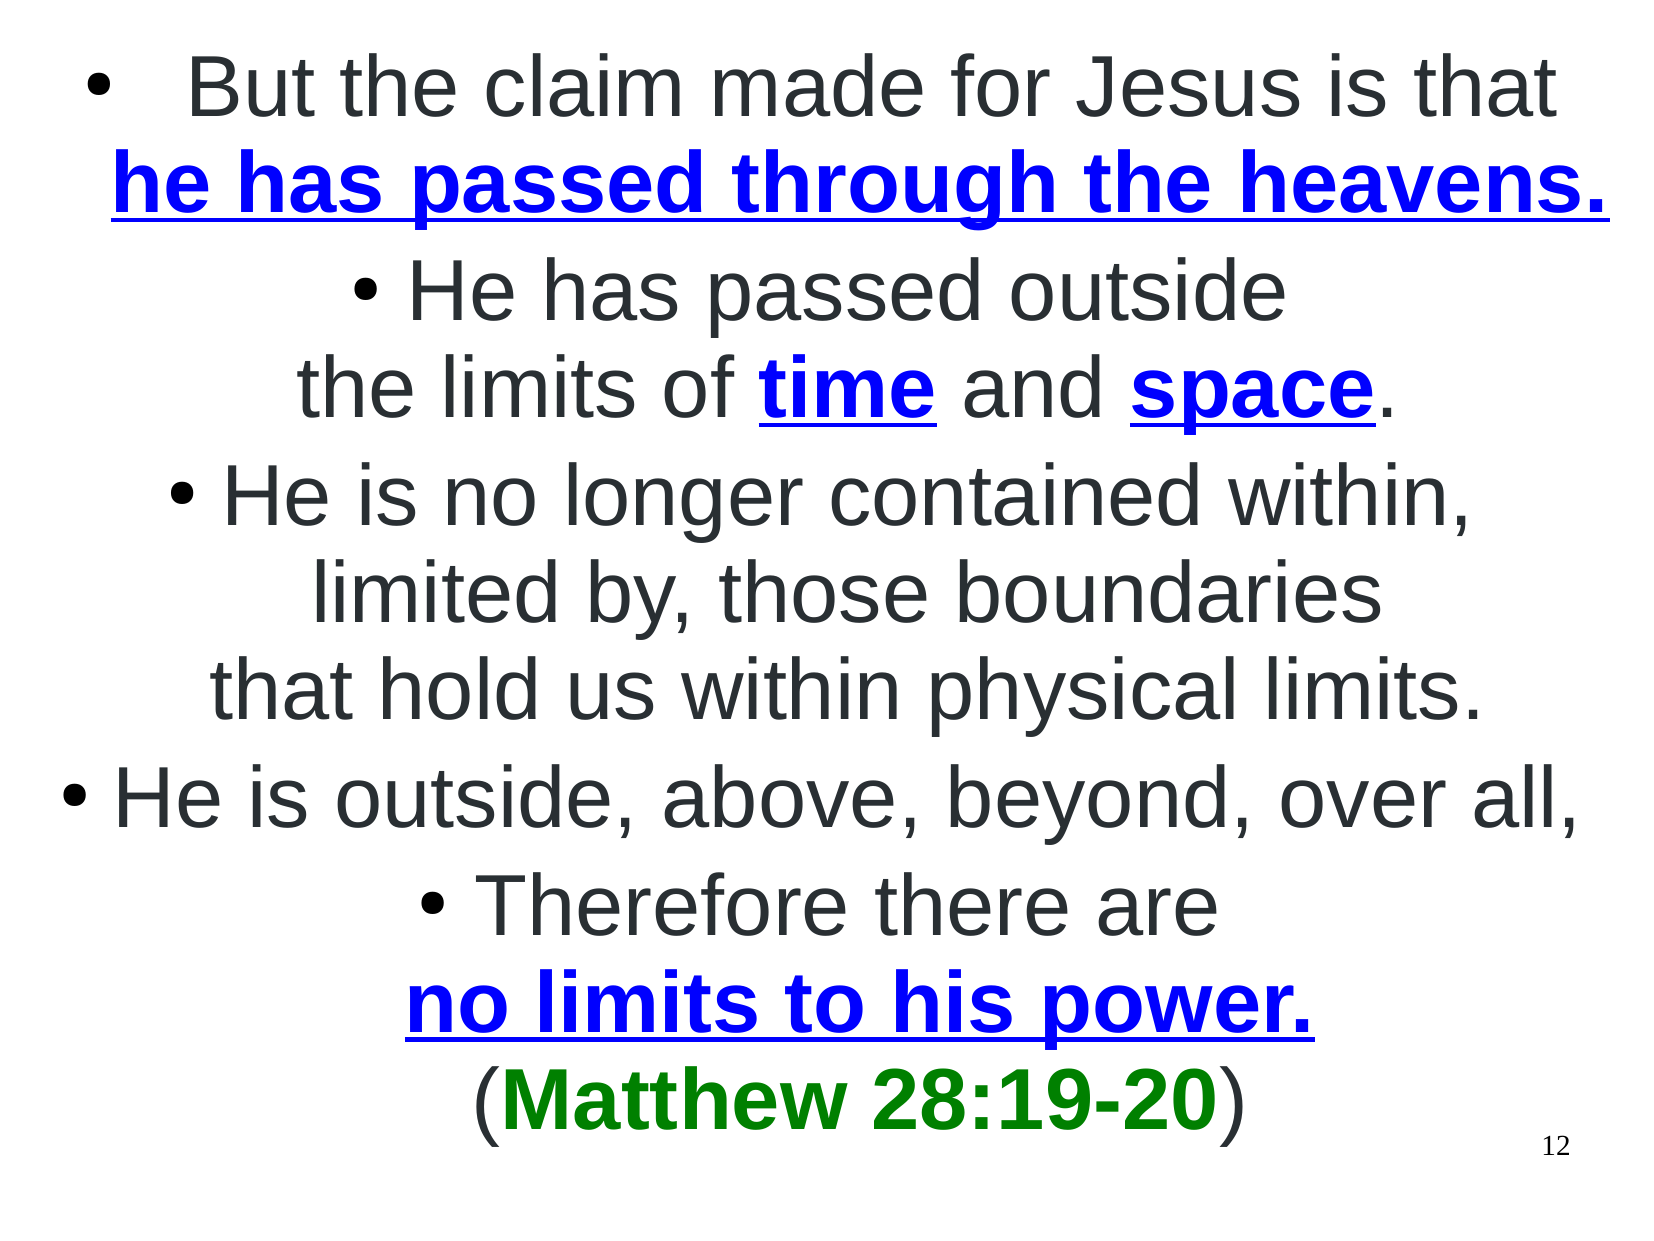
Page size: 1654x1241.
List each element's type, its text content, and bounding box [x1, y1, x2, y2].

list But the claim made for Jesus is that he has passed through the heavens. He has passed outside the limits of time and space. He is no longer contained within, limited by, those boundaries that hold us within physical limits. He is outside, above, beyond, over all, Therefore there are no limits to his power. (Matthew 28:19-20) [37, 37, 1613, 1238]
